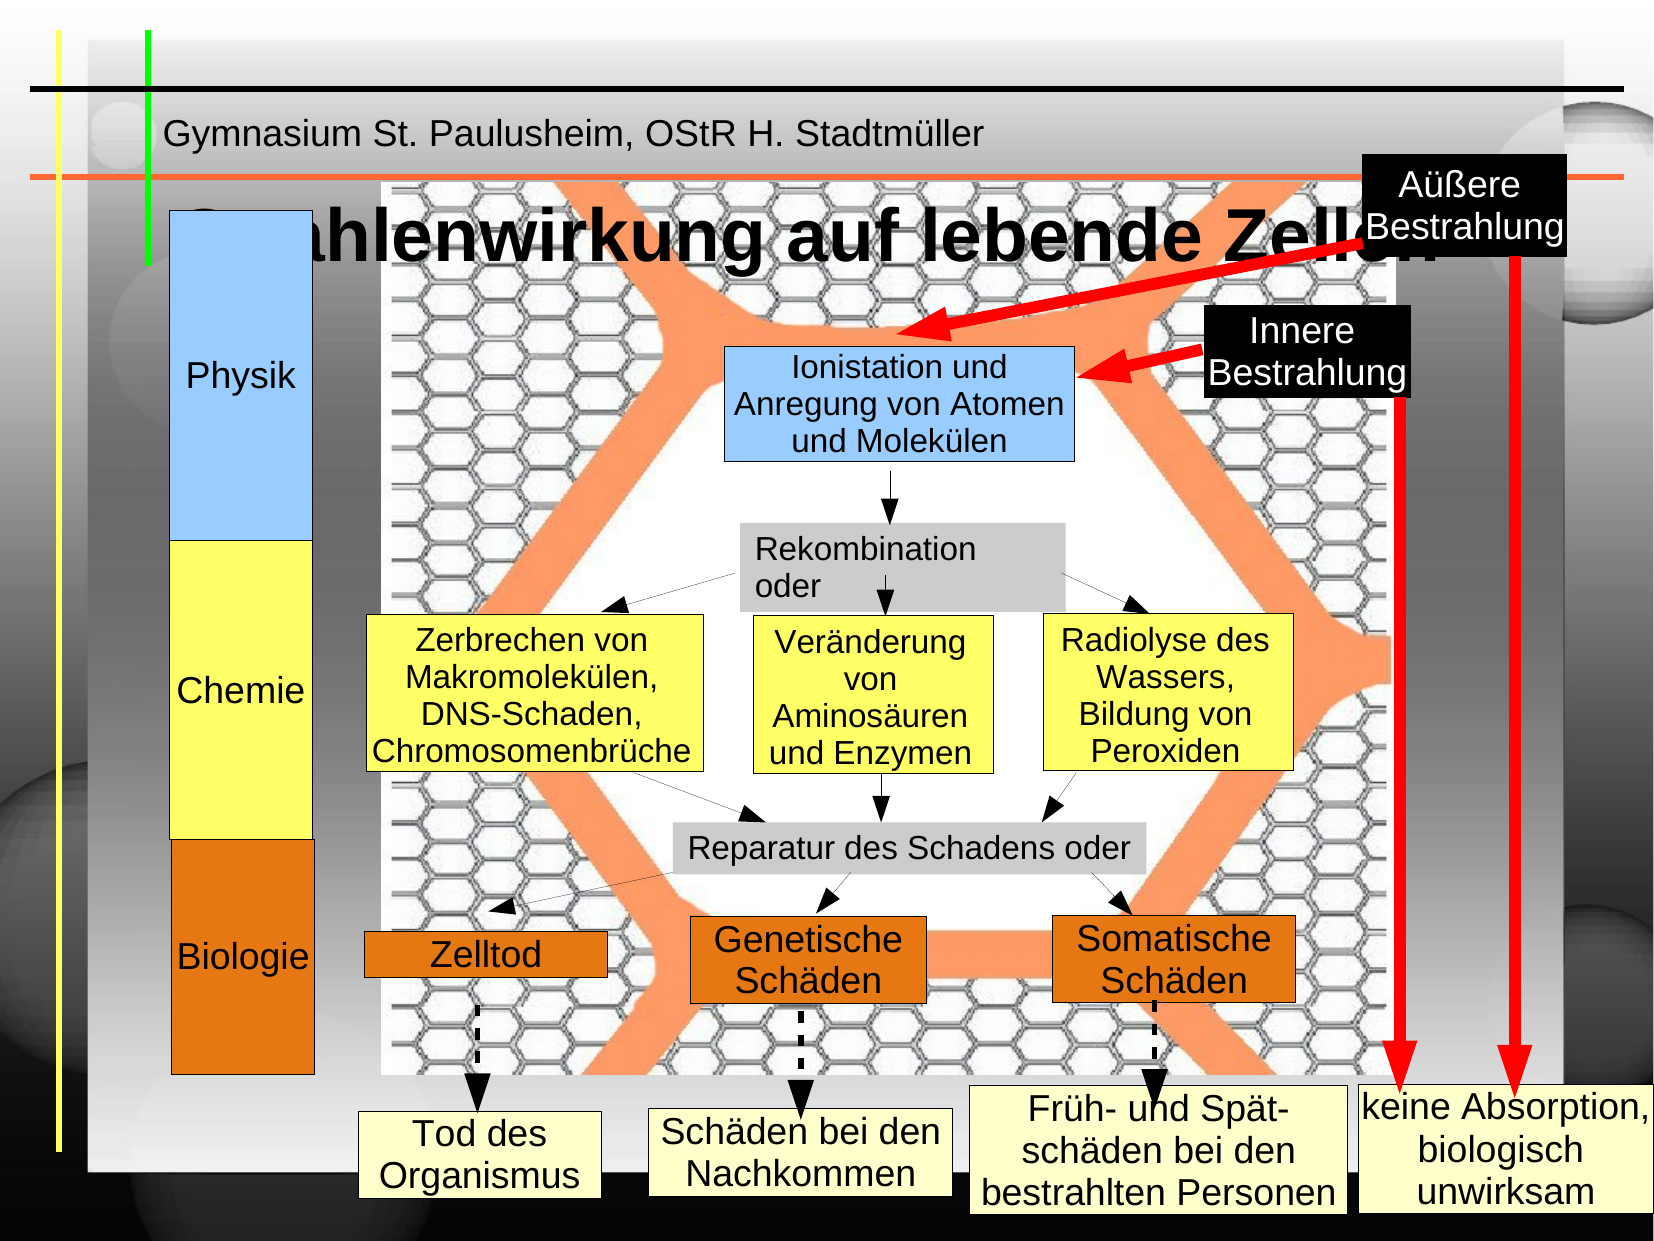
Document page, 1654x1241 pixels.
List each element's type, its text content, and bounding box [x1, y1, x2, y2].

text_box Strahlenwirkung auf lebende Zellen [164, 186, 1539, 311]
text_box Veränderung von Aminosäuren und Enzymen [753, 615, 994, 774]
text_box Chemie [169, 540, 313, 840]
text_box Somatische Schäden [1052, 915, 1296, 1003]
picture [0, 0, 1654, 1241]
text_box Zerbrechen von Makromolekülen, DNS-Schaden, Chromosomenbrüche [366, 614, 704, 772]
text_box Reparatur des Schadens oder [672, 822, 1135, 875]
text_box keine Absorption, biologisch unwirksam [1358, 1084, 1654, 1214]
text_box Radiolyse des Wassers, Bildung von Peroxiden [1043, 613, 1294, 771]
text_box Physik [169, 210, 313, 540]
text_box Schäden bei den Nachkommen [648, 1108, 953, 1197]
text_box Ionistation und Anregung von Atomen und Molekülen [724, 346, 1075, 462]
text_box Biologie [171, 839, 315, 1075]
text_box Tod des Organismus [358, 1111, 602, 1199]
text_box Früh- und Spät-schäden bei den bestrahlten Personen [969, 1085, 1348, 1215]
text_box Aüßere Bestrahlung [1362, 154, 1567, 257]
text_box Rekombination oder [740, 522, 1066, 575]
text_box Innere Bestrahlung [1204, 311, 1411, 398]
text_box Zelltod [364, 931, 608, 978]
text_box Genetische Schäden [690, 916, 927, 1004]
text_box Gymnasium St. Paulusheim, OStR H. Stadtmüller [147, 105, 1006, 163]
